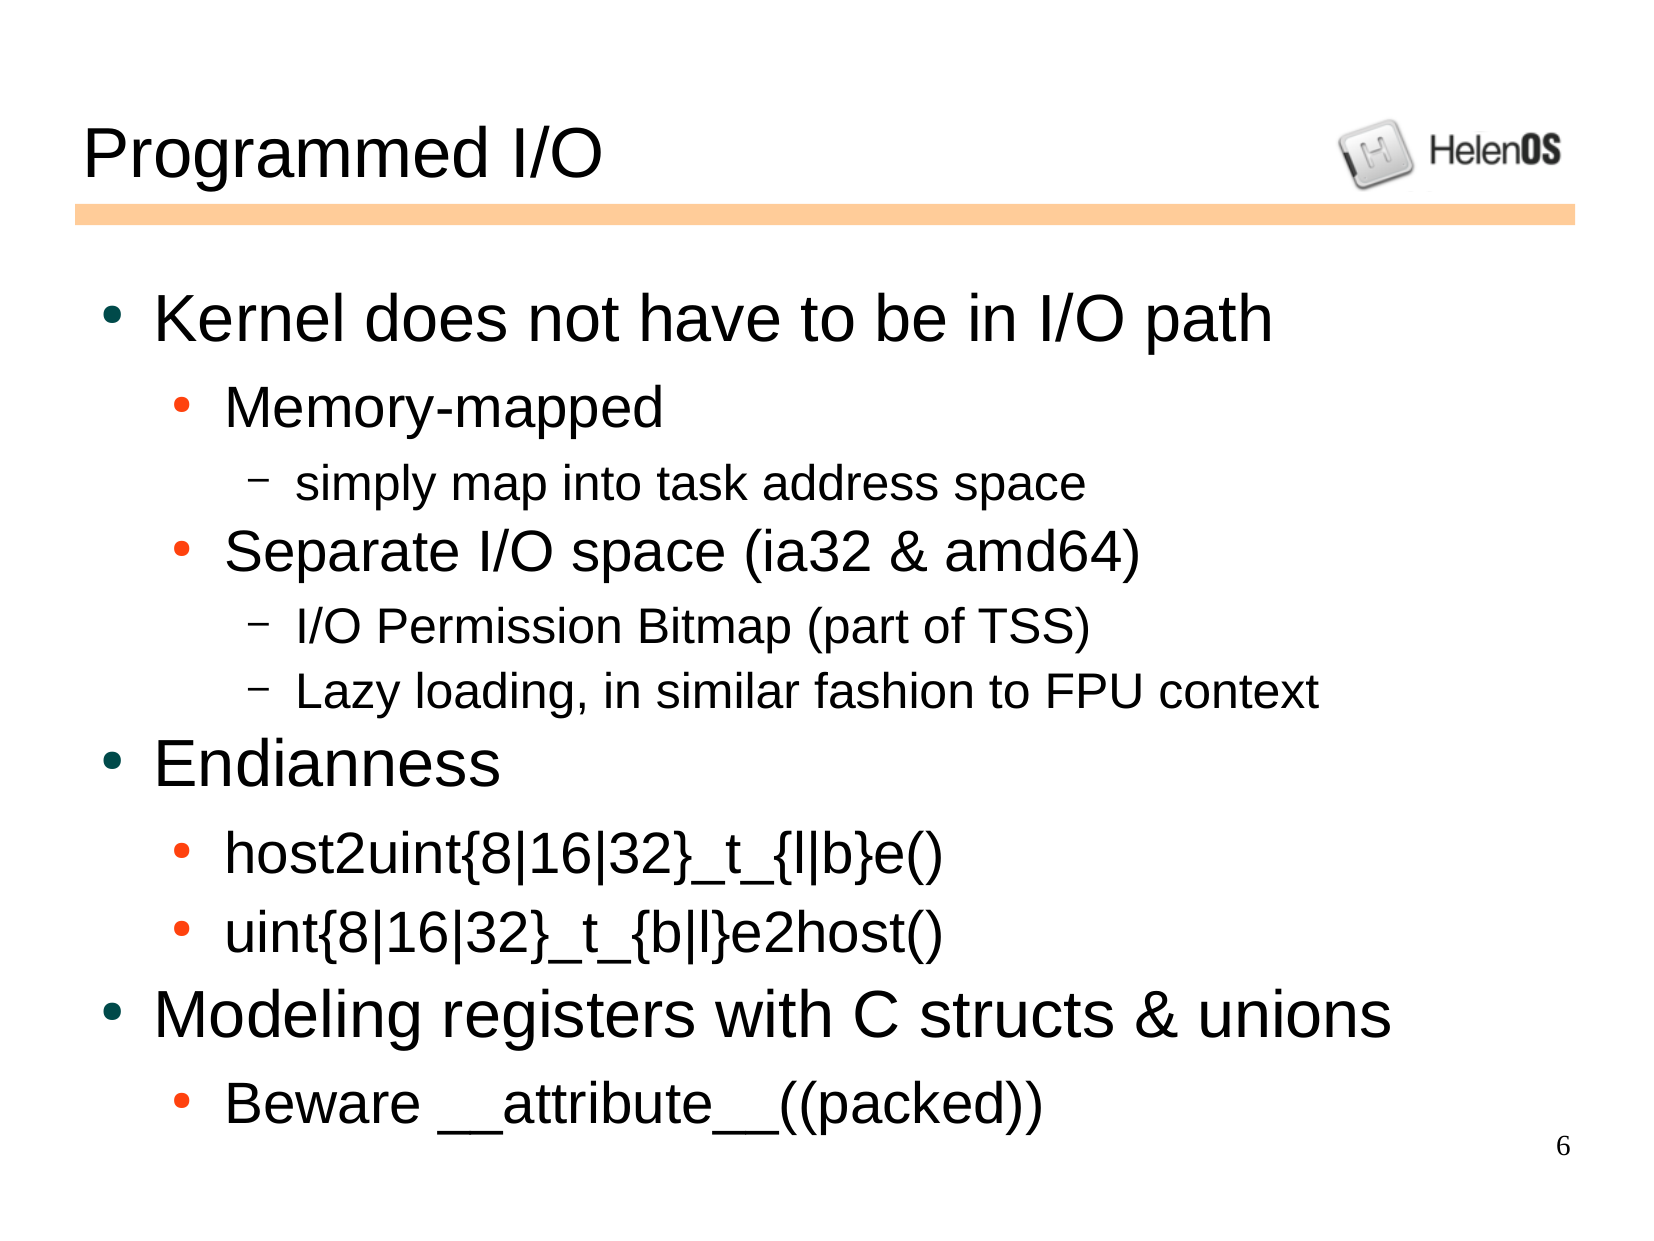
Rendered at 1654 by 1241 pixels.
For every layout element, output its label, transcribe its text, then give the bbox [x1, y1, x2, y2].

title Programmed I/O [82, 49, 1571, 257]
list Kernel does not have to be in I/O path Memory-mapped simply map into task address space Separate I/O space (ia32 & amd64) I/O Permission Bitmap (part of TSS) Lazy loading, in similar fashion to FPU context Endianness host2uint{8|16|32}_t_{l|b}e() uint{8|16|32}_t_{b|l}e2host() Modeling registers with C structs & unions Beware __attribute__((packed)) [82, 290, 1571, 1147]
